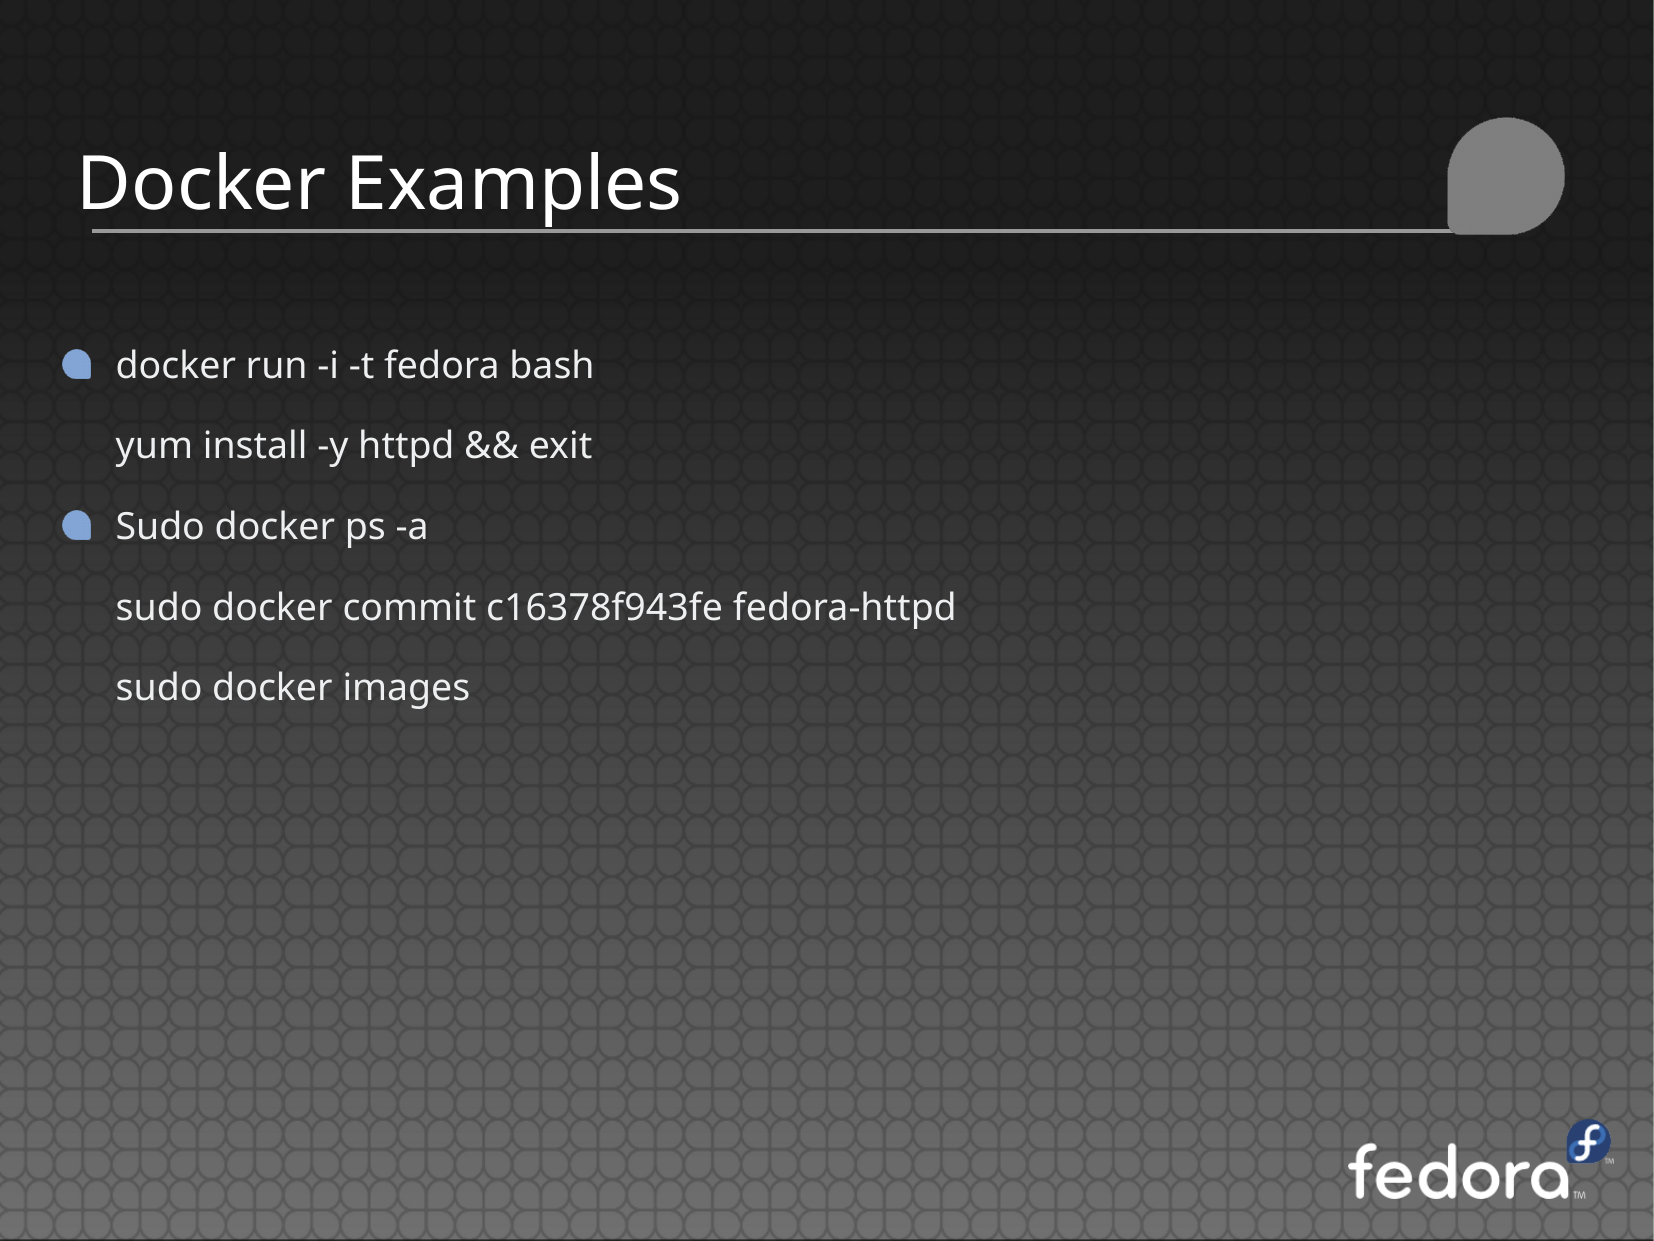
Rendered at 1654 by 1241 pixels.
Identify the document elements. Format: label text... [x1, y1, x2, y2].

title Docker Examples [1514, 112, 1566, 249]
list docker run -i -t fedora bash yum install -y httpd && exit Sudo docker ps -a sudo docker commit c16378f943fe fedora-httpd sudo docker images [44, 90, 1514, 1241]
picture [0, 0, 1654, 1241]
